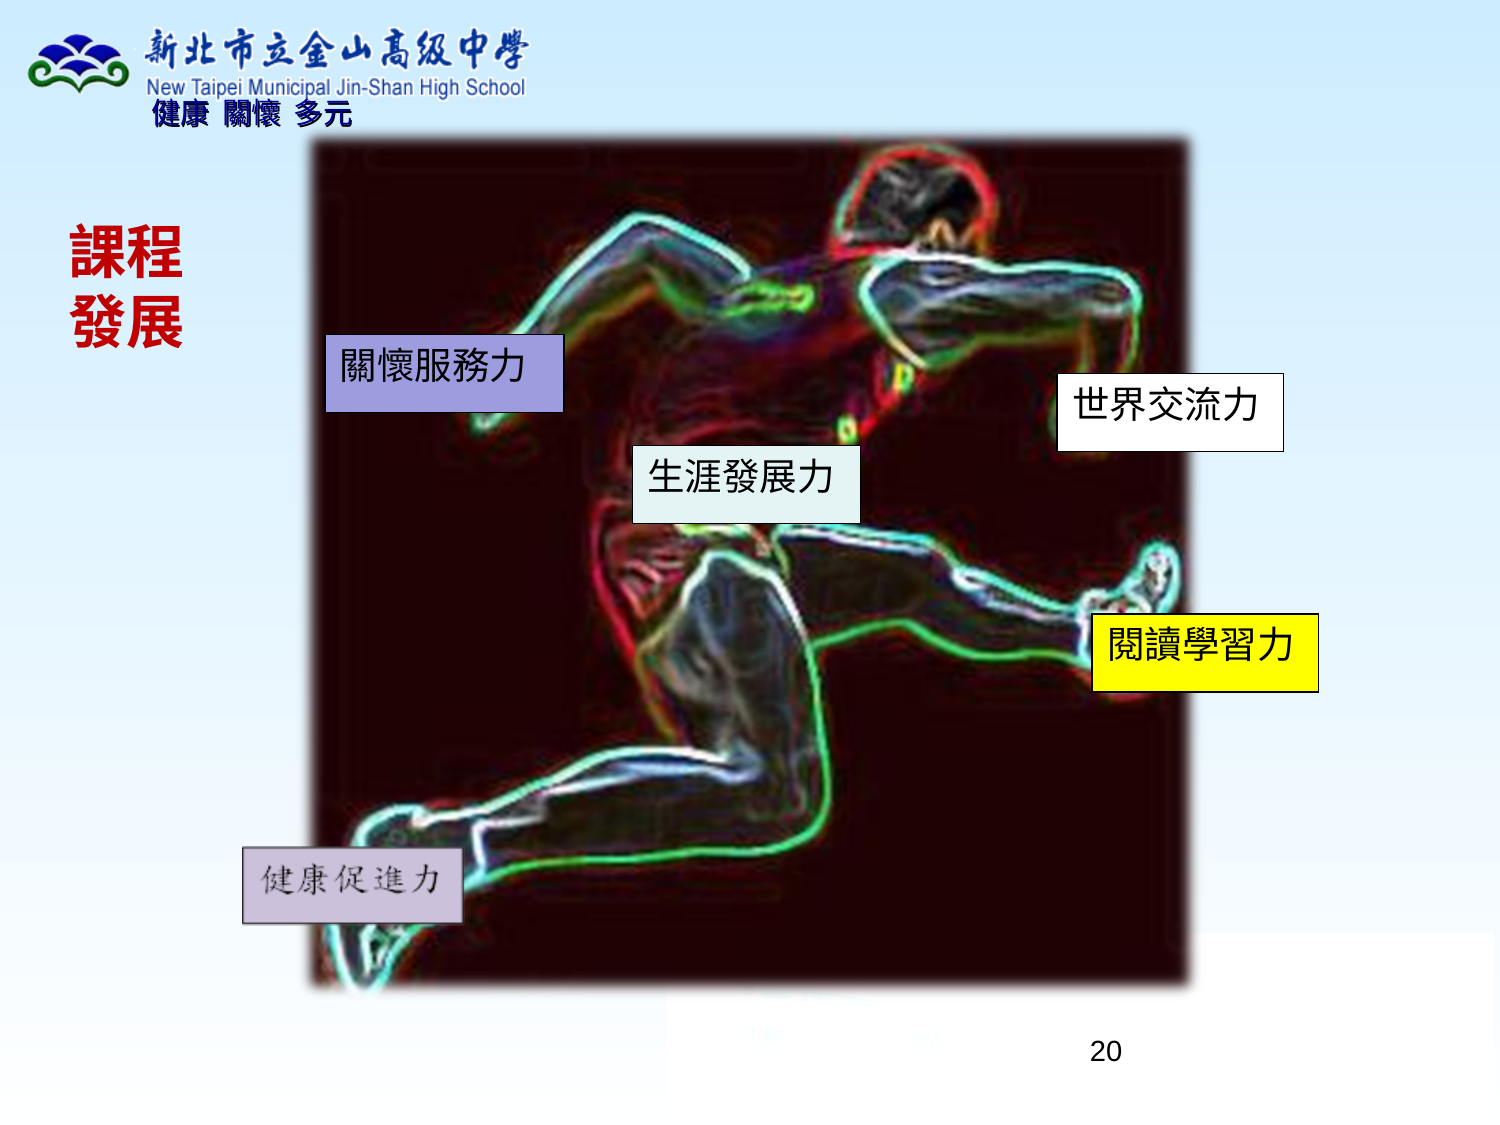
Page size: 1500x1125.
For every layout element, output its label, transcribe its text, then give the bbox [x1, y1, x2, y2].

text_box 生涯發展力 [632, 445, 861, 524]
text_box [1074, 1024, 1426, 1103]
text_box 閱讀學習力 [1092, 613, 1319, 692]
text_box 世界交流力 [1057, 373, 1284, 452]
text_box 課程發展 [53, 208, 243, 365]
text_box 關懷服務力 [324, 334, 564, 413]
picture [242, 121, 1206, 1003]
